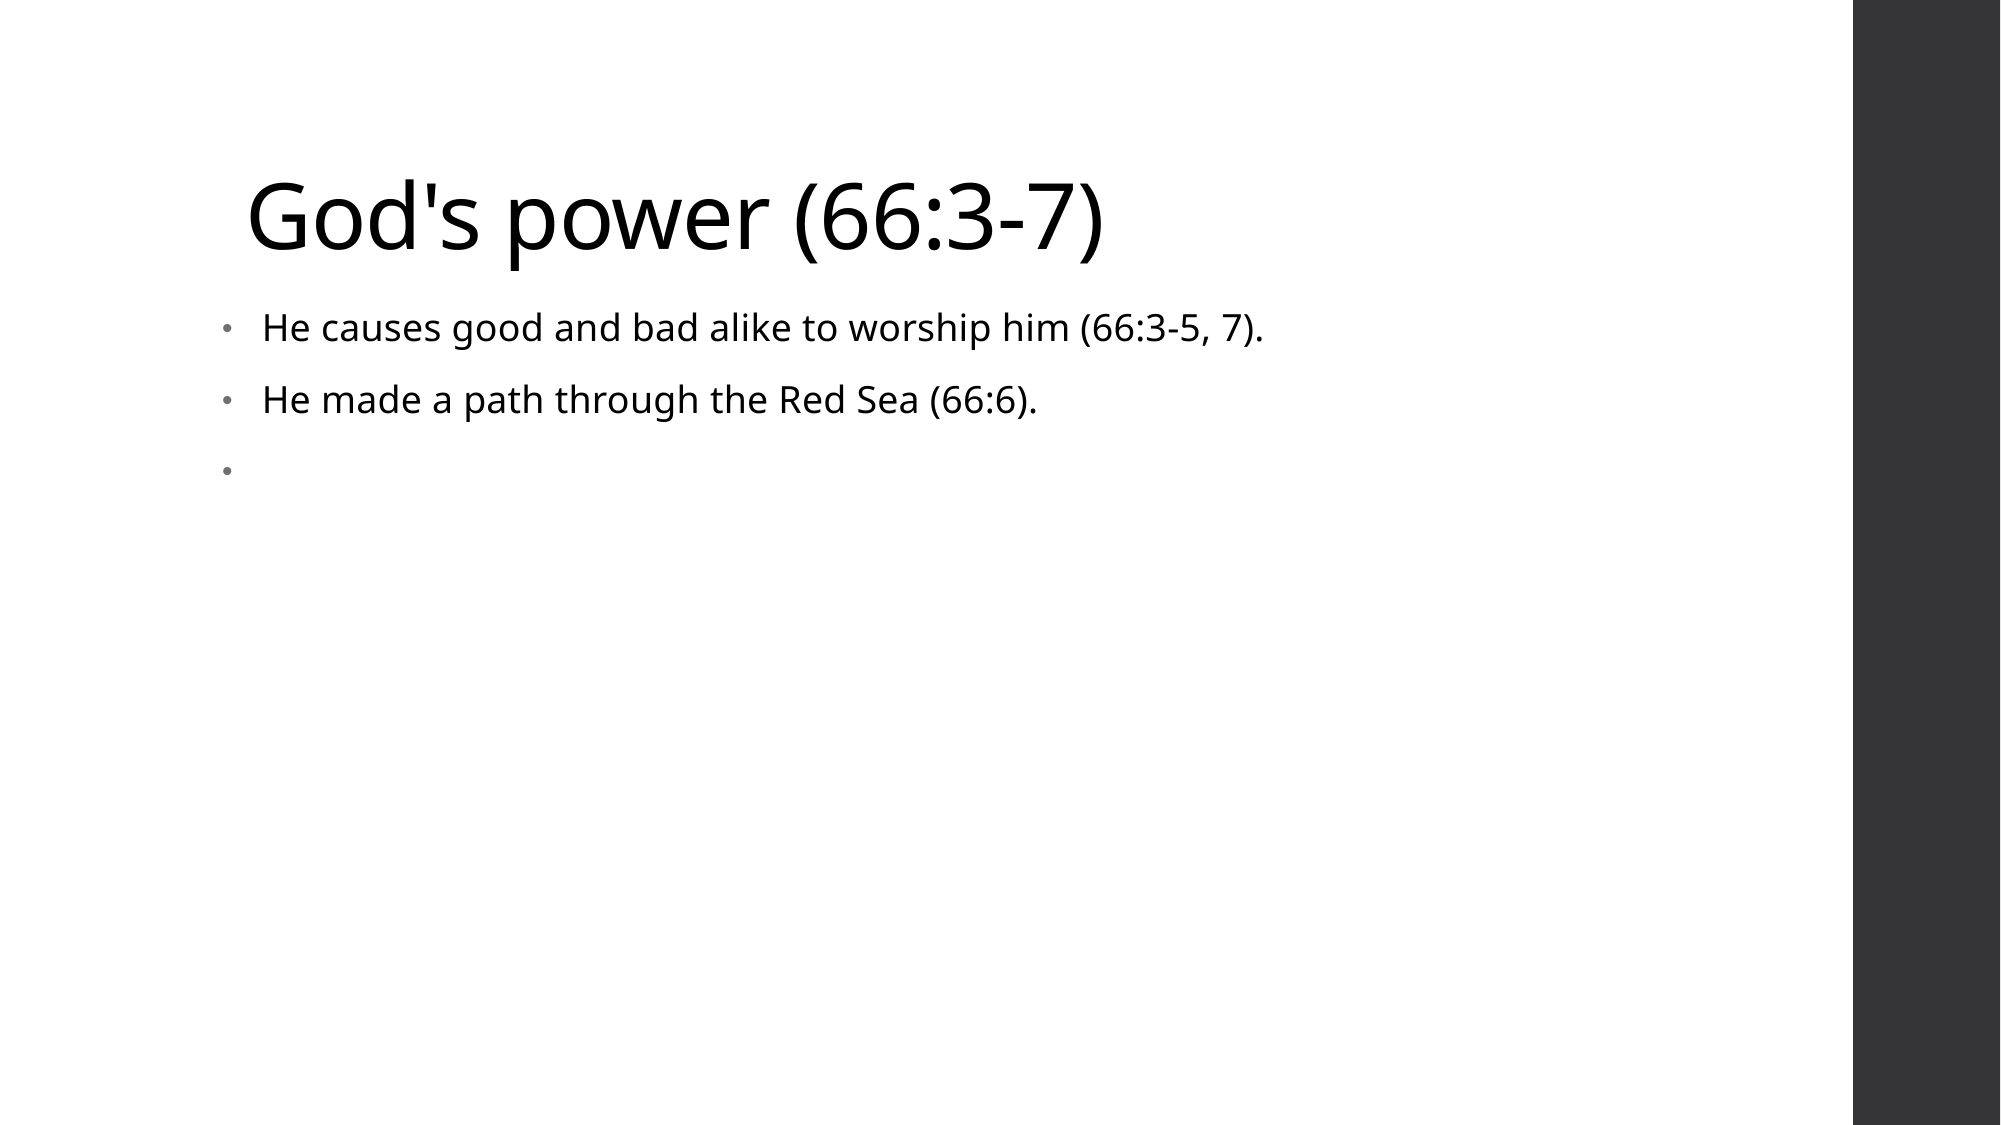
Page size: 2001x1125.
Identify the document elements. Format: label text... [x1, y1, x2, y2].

list He causes good and bad alike to worship him (66:3-5, 7). He made a path through the Red Sea (66:6). [206, 299, 1617, 1014]
title God's power (66:3-7) [206, 60, 1797, 278]
